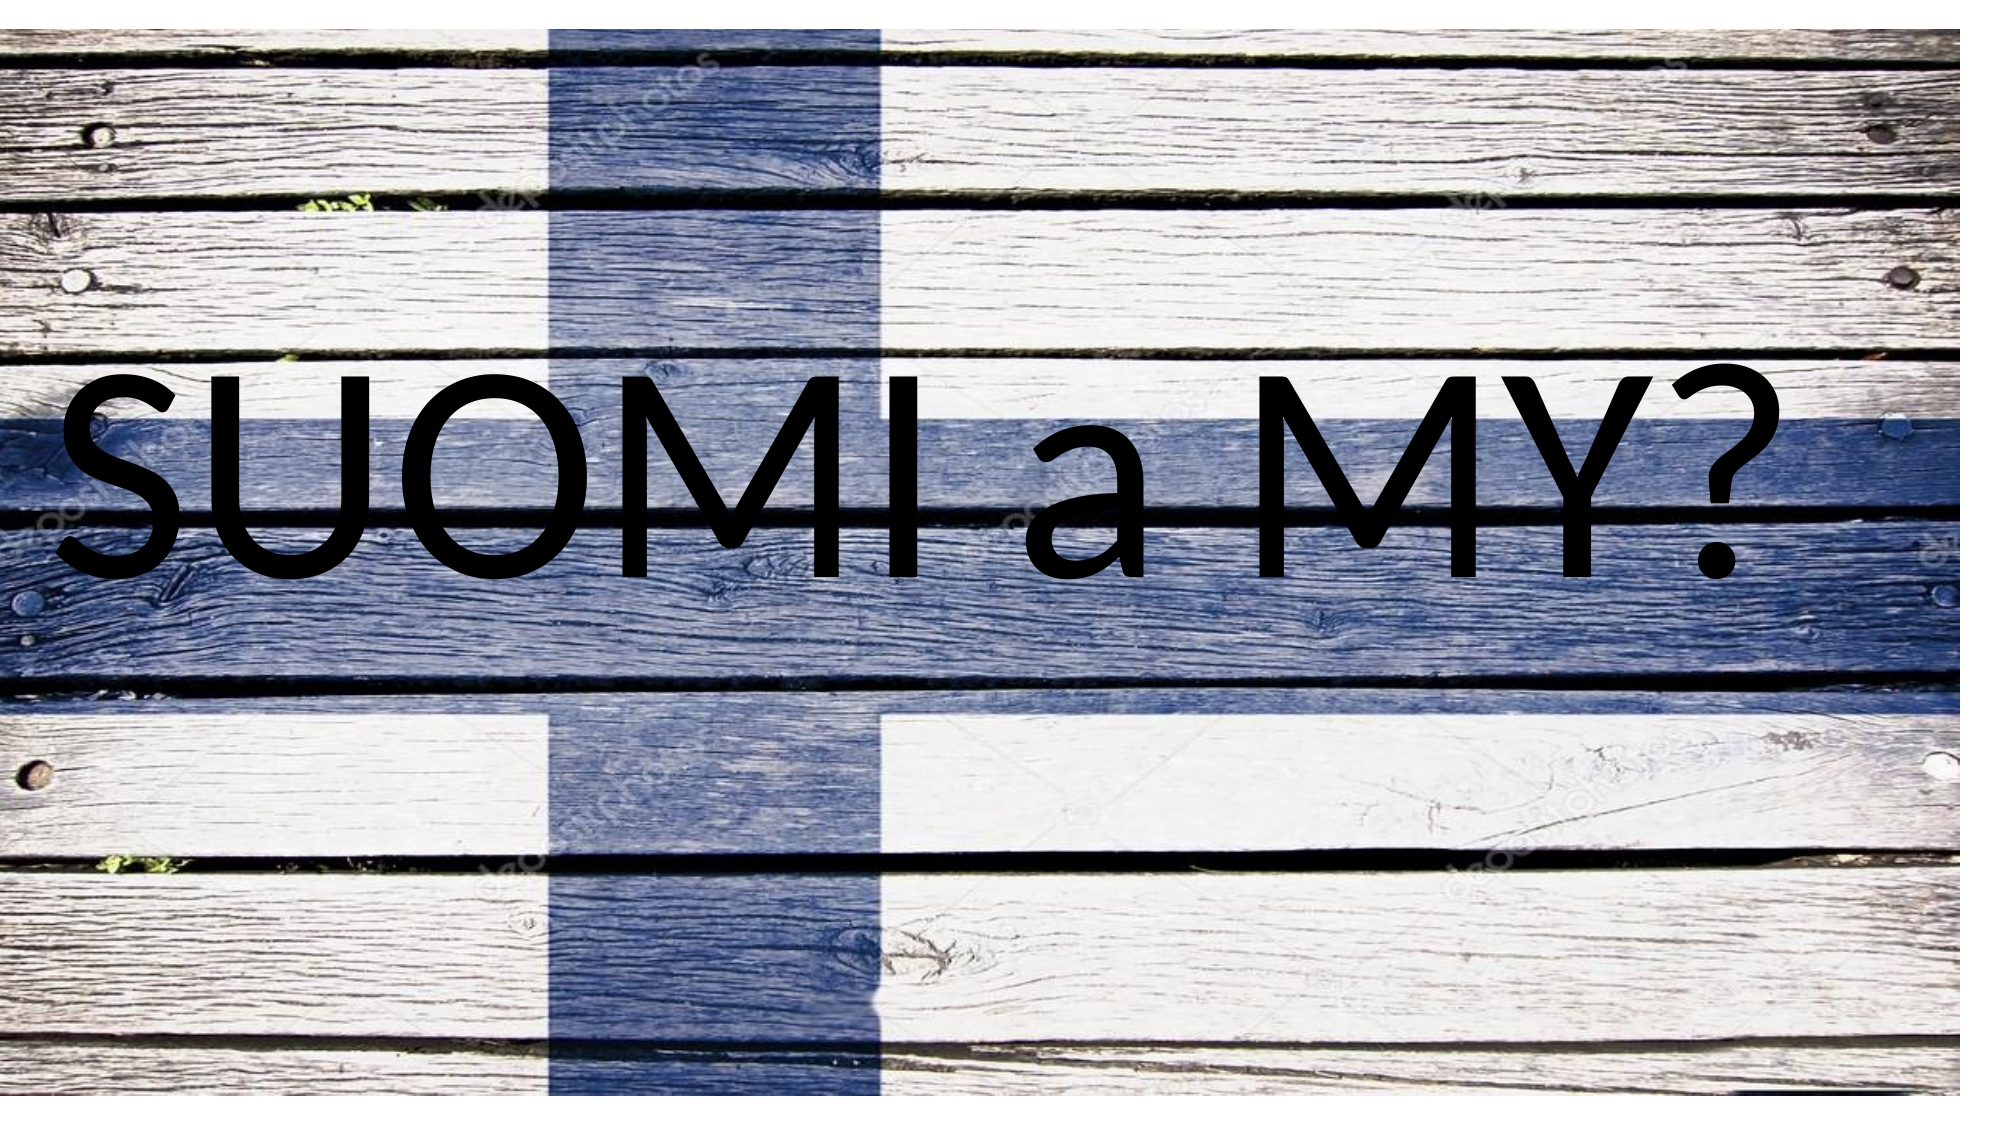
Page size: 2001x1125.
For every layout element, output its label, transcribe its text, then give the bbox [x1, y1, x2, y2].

list SUOMI a MY? [23, 352, 1824, 1096]
picture [0, 29, 1960, 1096]
